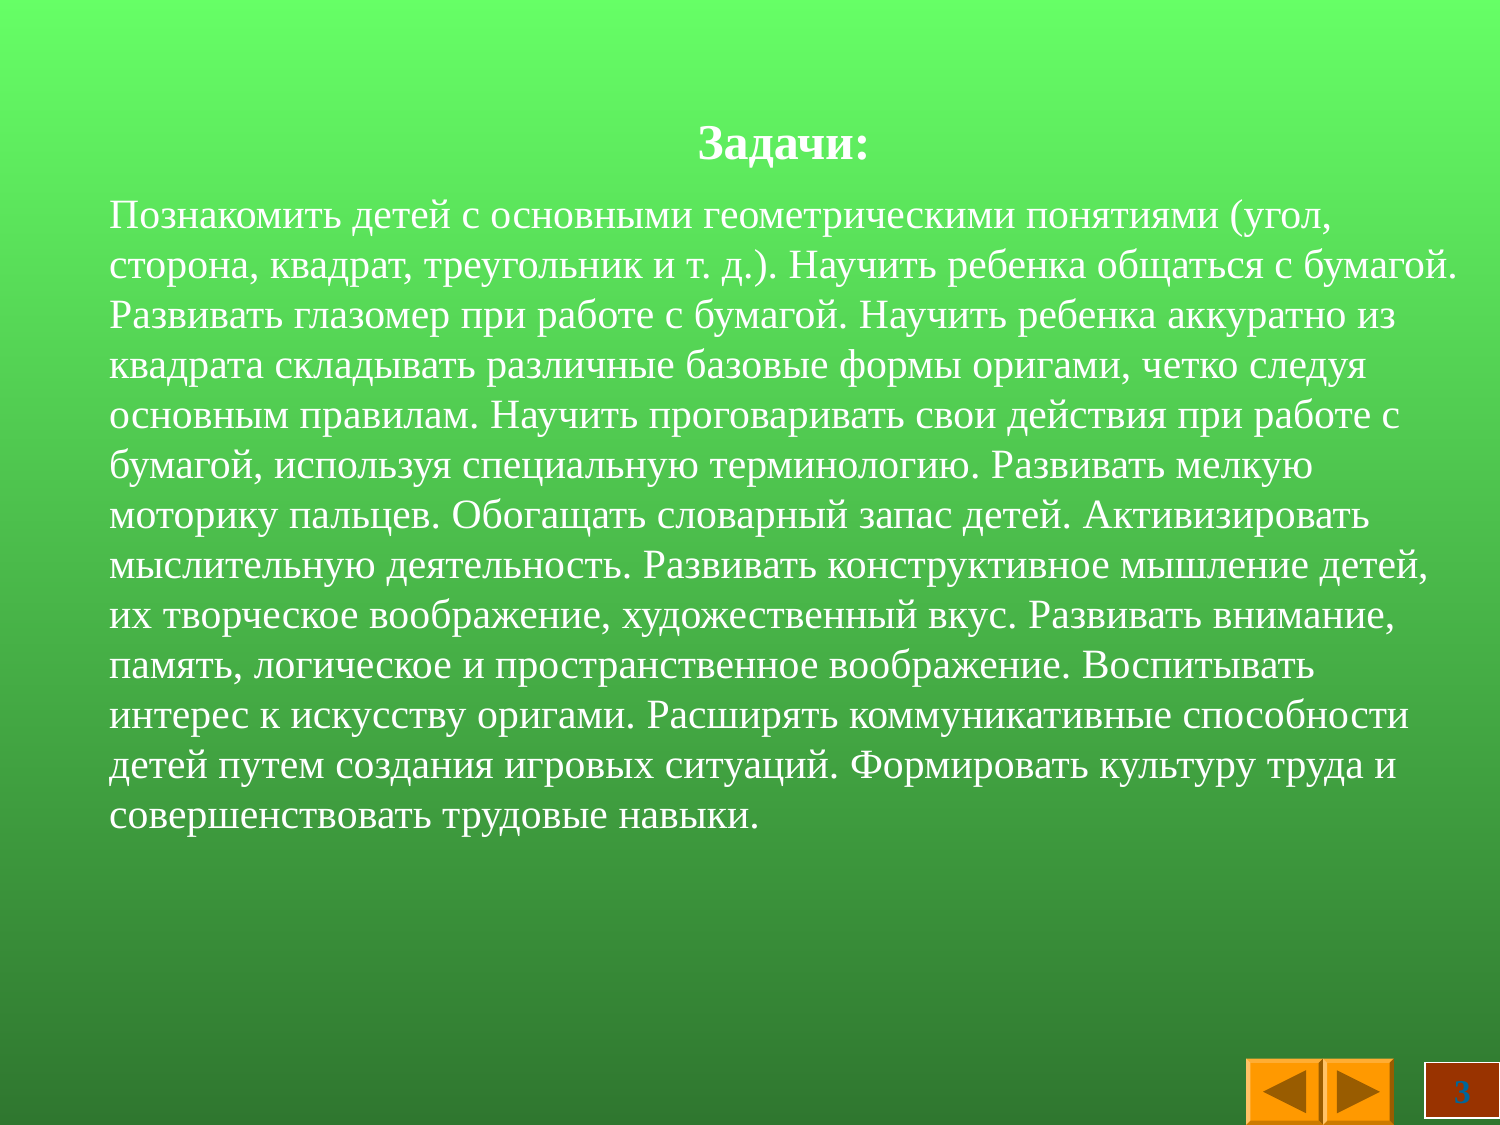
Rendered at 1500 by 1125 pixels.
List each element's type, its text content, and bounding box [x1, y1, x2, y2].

text_box 3 [1425, 1062, 1500, 1118]
text_box [1247, 1058, 1323, 1125]
text_box [1324, 1058, 1394, 1125]
subtitle Задачи: Познакомить детей с основными геометрическими понятиями (угол, сторона, квадрат, треугольник и т. д.). Научить ребенка общаться с бумагой. Развивать глазомер при работе с бумагой. Научить ребенка аккуратно из квадрата складывать различные базовые формы оригами, четко следуя основным правилам. Научить проговаривать свои действия при работе с бумагой, используя специальную терминологию. Развивать мелкую моторику пальцев. Обогащать словарный запас детей. Активизировать мыслительную деятельность. Развивать конструктивное мышление детей, их творческое воображение, художественный вкус. Развивать внимание, память, логическое и пространственное воображение. Воспитывать интерес к искусству оригами. Расширять коммуникативные способности детей путем создания игровых ситуаций. Формировать культуру труда и совершенствовать трудовые навыки. [109, 84, 1460, 996]
